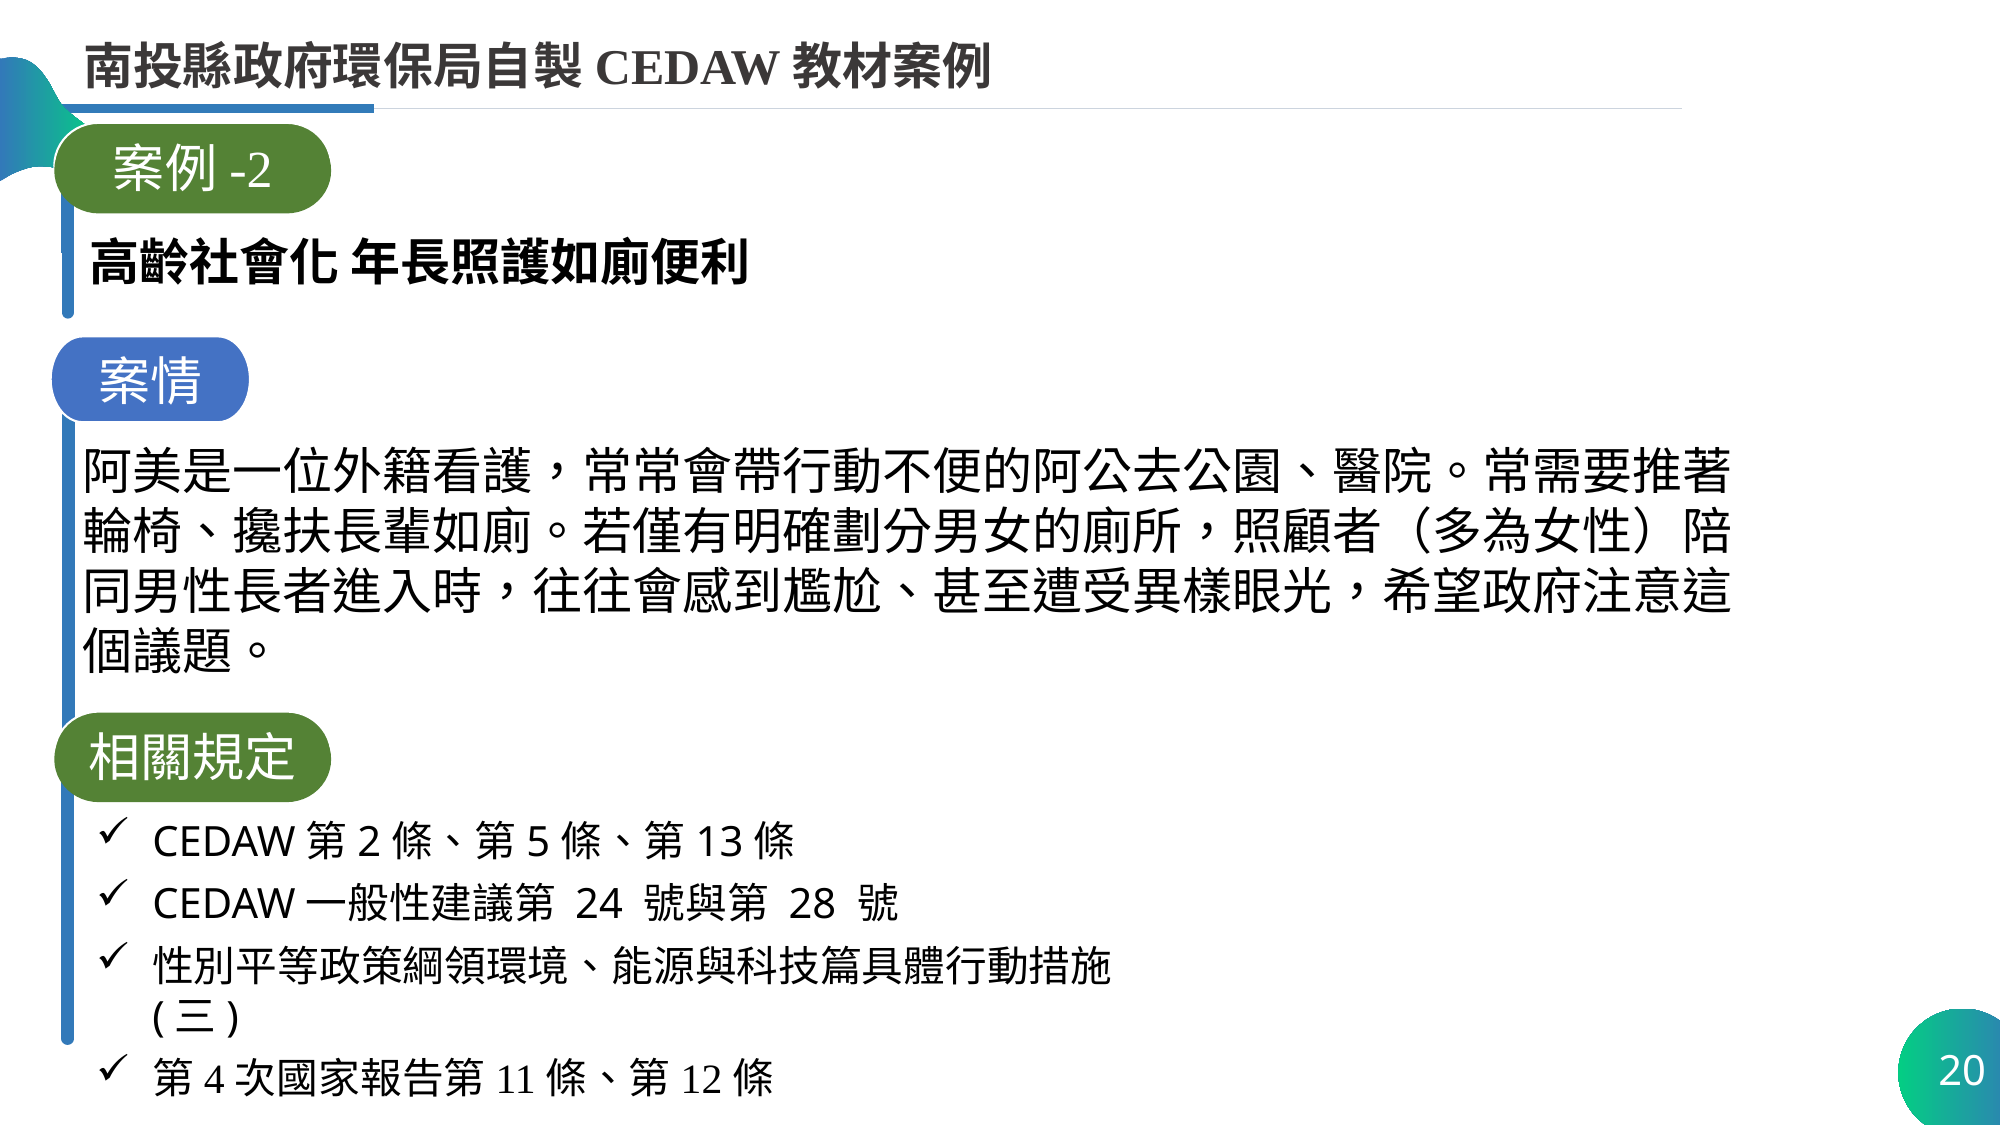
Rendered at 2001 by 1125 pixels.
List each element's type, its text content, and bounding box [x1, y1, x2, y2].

text_box 阿美是一位外籍看護，常常會帶行動不便的阿公去公園、醫院。常需要推著輪椅、攙扶長輩如廁。若僅有明確劃分男女的廁所，照顧者（多為女性）陪同男性長者進入時，往往會感到尷尬、甚至遭受異樣眼光，希望政府注意這個議題。 [67, 431, 1764, 687]
text_box 案情 [50, 341, 250, 427]
text_box 案例-2 [54, 127, 332, 214]
text_box [54, 711, 331, 751]
text_box 高齡社會化 年長照護如廁便利 [74, 222, 817, 298]
text_box 南投縣政府環保局自製CEDAW教材案例 [68, 27, 1842, 103]
text_box 相關規定 [54, 716, 332, 803]
text_box CEDAW第2條、第5條、第13條 CEDAW一般性建議第 24 號與第 28 號 性別平等政策綱領環境、能源與科技篇具體行動措施(三) 第4次國家報告第11條、第12條 [81, 806, 1210, 1110]
text_box [51, 336, 250, 373]
text_box [0, 57, 331, 182]
